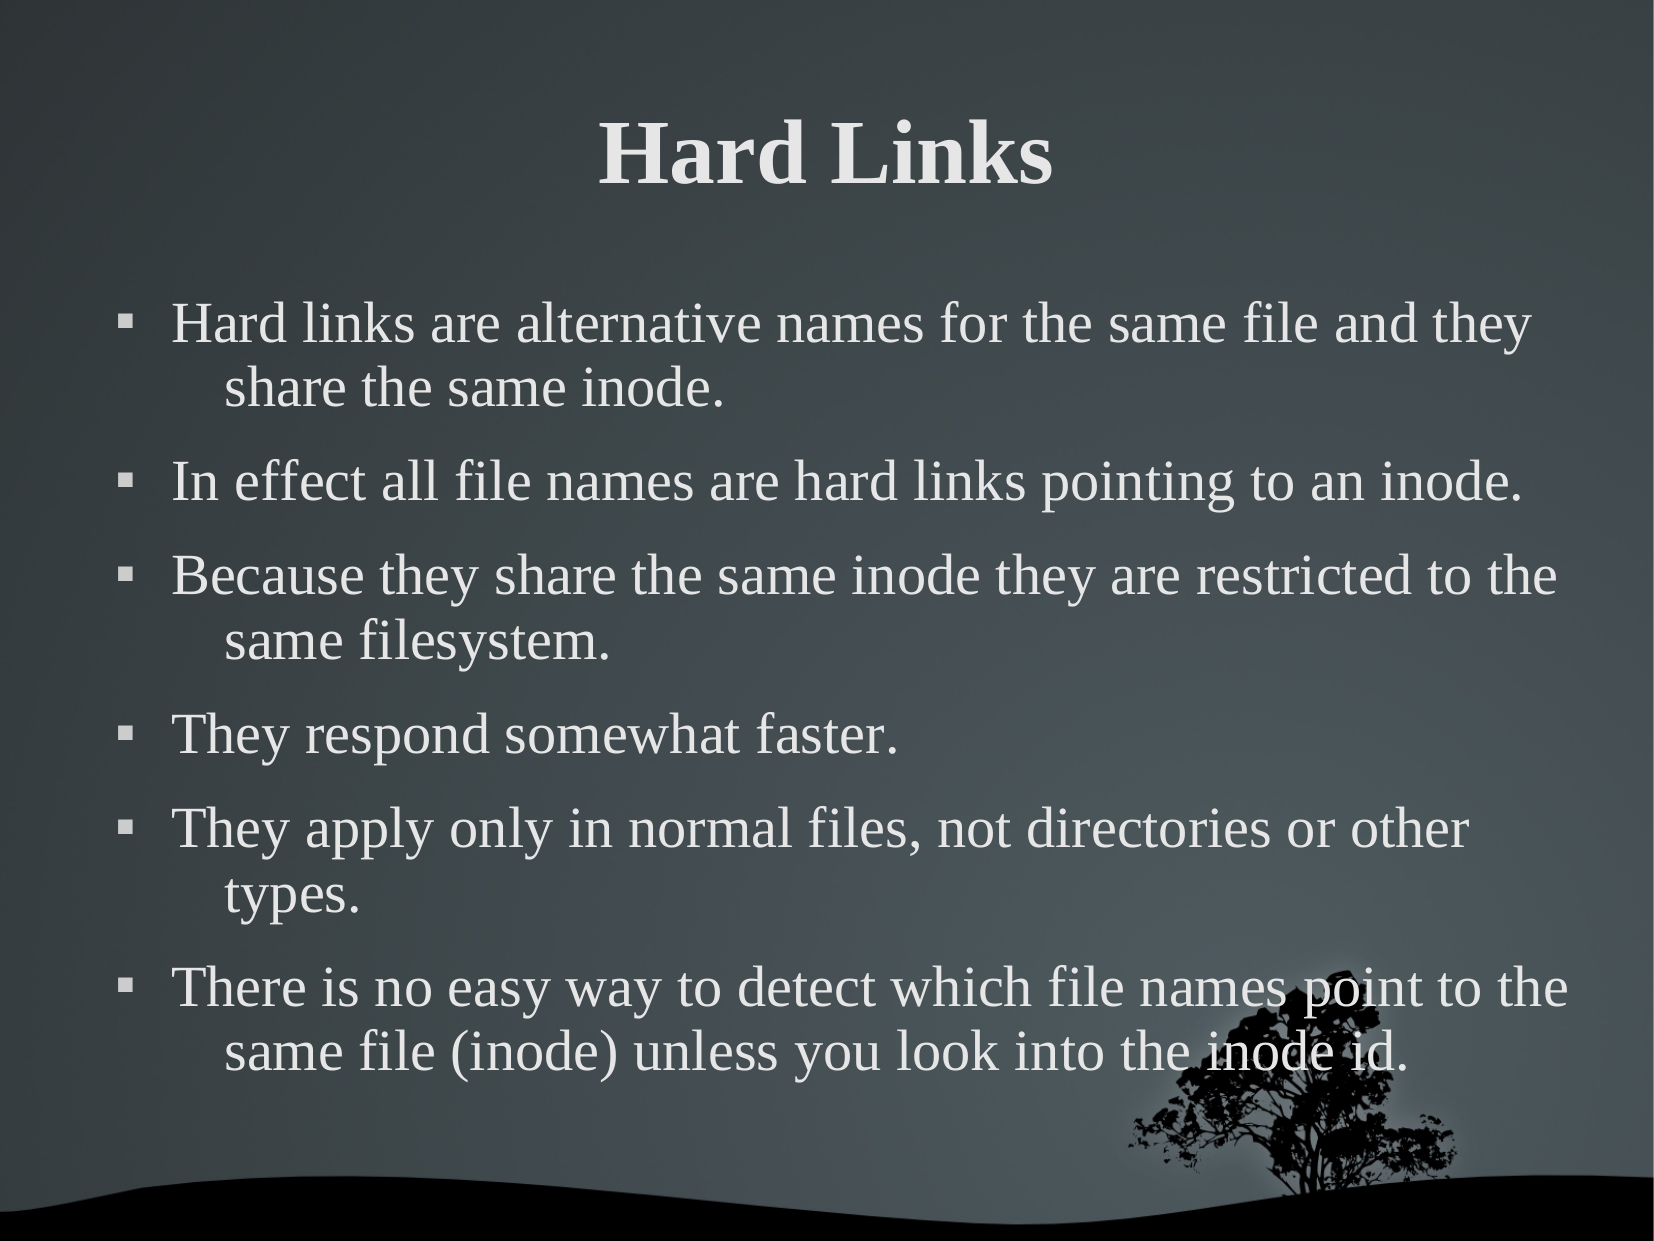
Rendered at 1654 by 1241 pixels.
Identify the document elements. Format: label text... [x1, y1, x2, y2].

title Hard Links [82, 49, 1571, 257]
picture [0, 0, 1654, 1241]
list Hard links are alternative names for the same file and they share the same inode. In effect all file names are hard links pointing to an inode. Because they share the same inode they are restricted to the same filesystem. They respond somewhat faster. They apply only in normal files, not directories or other types. There is no easy way to detect which file names point to the same file (inode) unless you look into the inode id. [82, 290, 1571, 1188]
